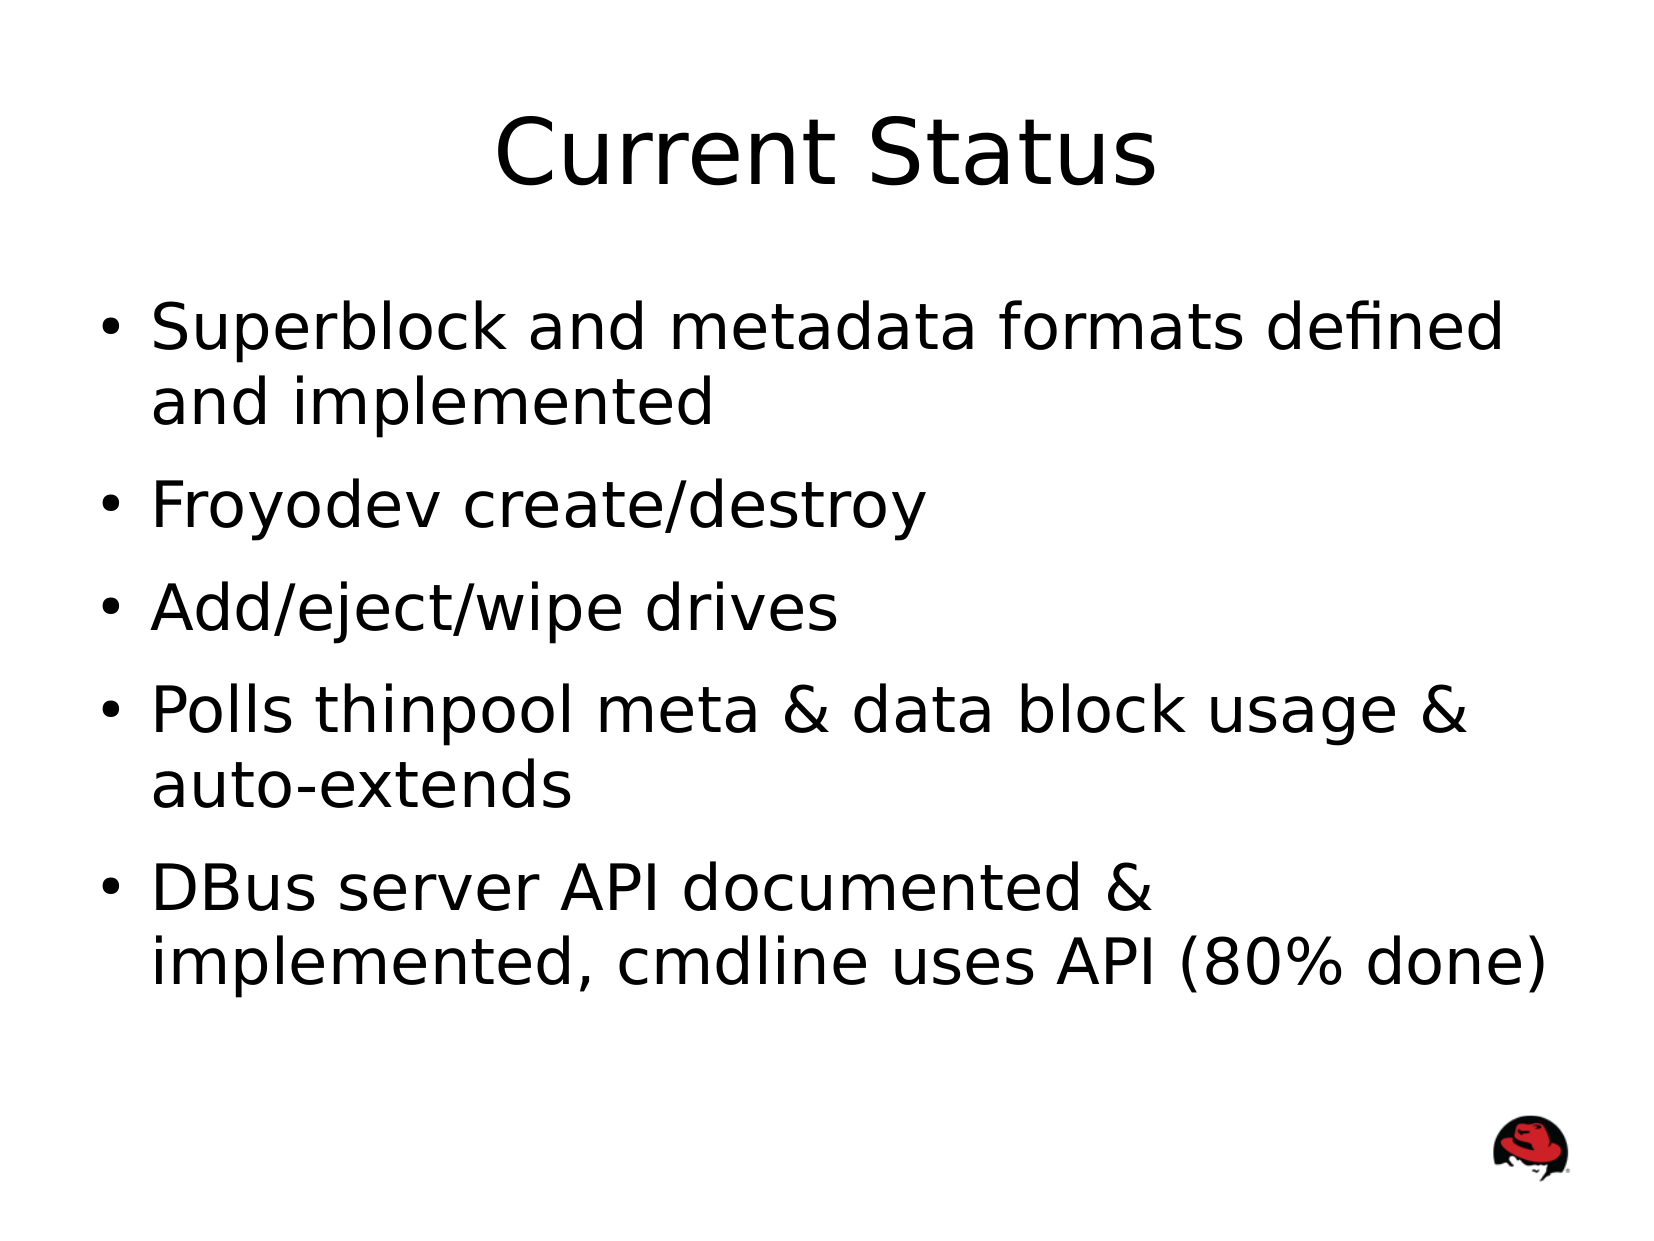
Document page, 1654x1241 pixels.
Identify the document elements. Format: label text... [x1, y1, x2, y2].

picture [1492, 1113, 1576, 1191]
list Superblock and metadata formats defined and implemented Froyodev create/destroy Add/eject/wipe drives Polls thinpool meta & data block usage & auto-extends DBus server API documented & implemented, cmdline uses API (80% done) [82, 290, 1571, 1010]
title Current Status [82, 49, 1571, 257]
